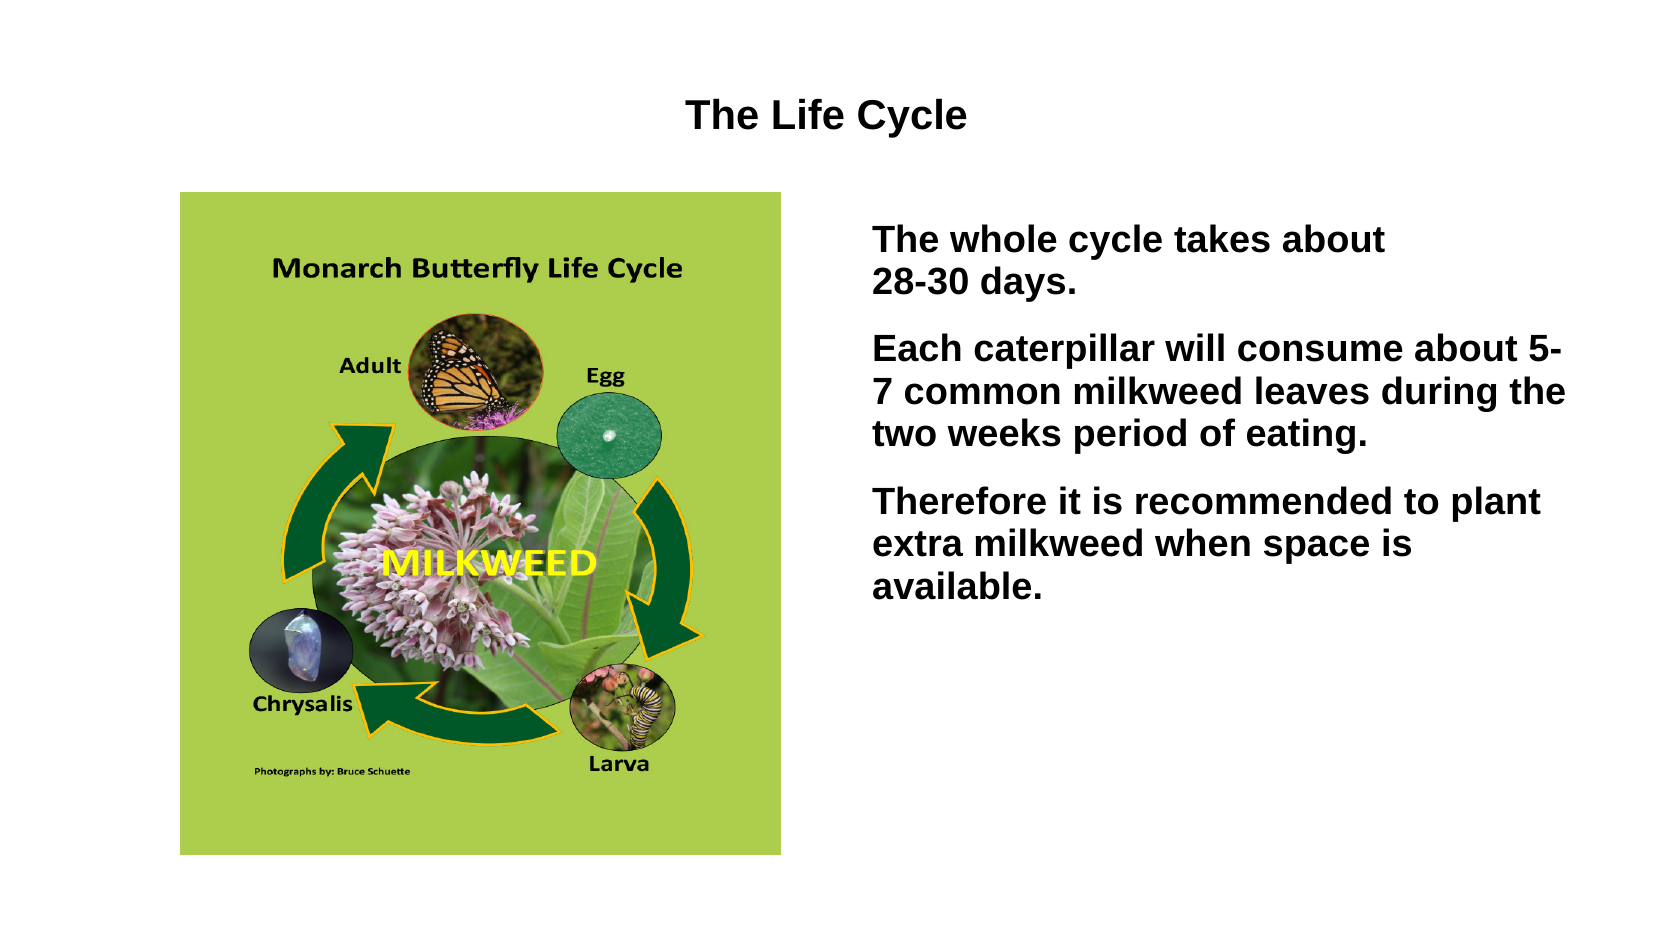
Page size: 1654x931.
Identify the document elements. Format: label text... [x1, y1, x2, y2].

picture [180, 192, 781, 856]
list The whole cycle takes about 28-30 days. Each caterpillar will consume about 5-7 common milkweed leaves during the two weeks period of eating. Therefore it is recommended to plant extra milkweed when space is available. [845, 217, 1572, 758]
title The Life Cycle [82, 37, 1571, 193]
